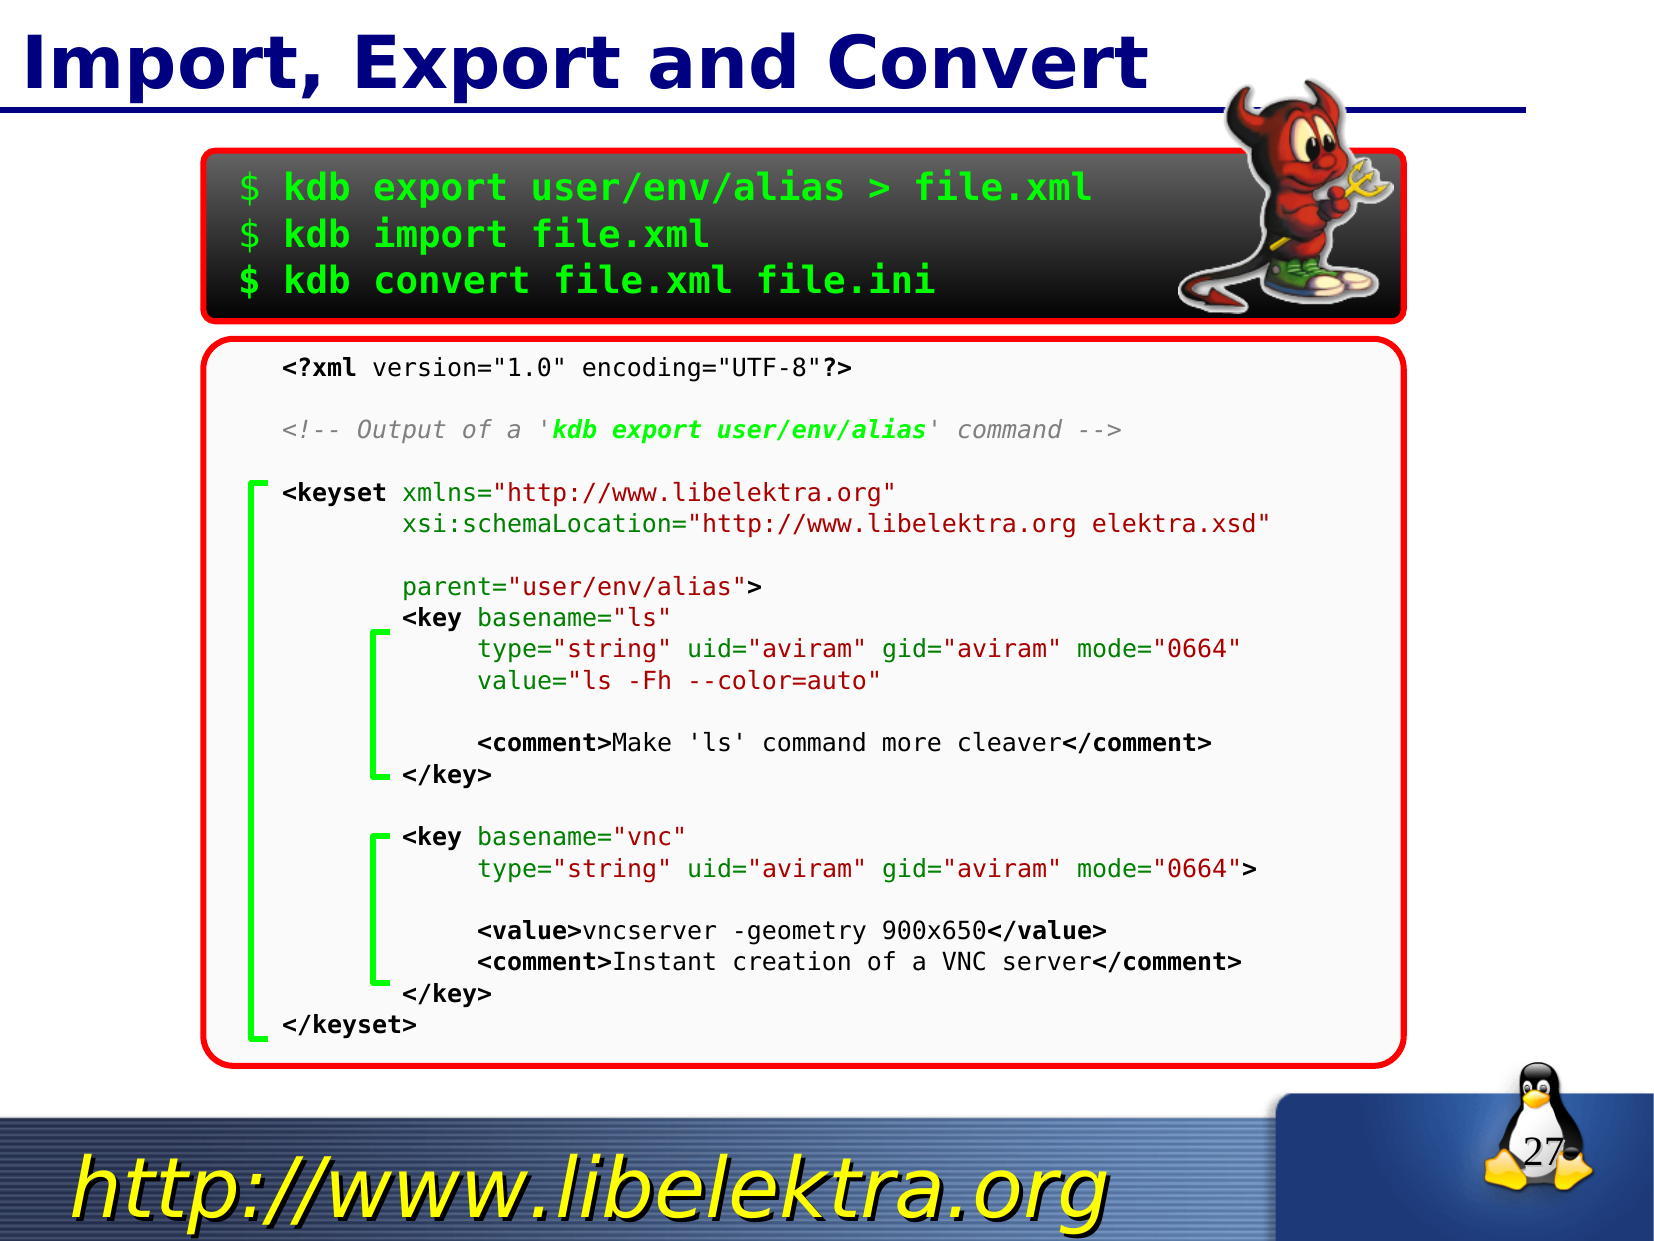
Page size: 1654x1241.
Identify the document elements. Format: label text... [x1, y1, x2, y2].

picture [0, 1061, 1654, 1241]
text_box <Nummer> [1370, 1122, 1566, 1178]
text_box Import, Export and Convert [21, 14, 1611, 111]
text_box [1184, 151, 1404, 322]
text_box [203, 150, 1178, 322]
text_box <?xml version="1.0" encoding="UTF-8"?> <!-- Output of a 'kdb export user/env/alias' command --> <keyset xmlns="http://www.libelektra.org" xsi:schemaLocation="http://www.libelektra.org elektra.xsd" parent="user/env/alias"> <key basename="ls" type="string" uid="aviram" gid="aviram" mode="0664" value="ls -Fh --color=auto" <comment>Make 'ls' command more cleaver</comment> </key> <key basename="vnc" type="string" uid="aviram" gid="aviram" mode="0664"> <value>vncserver -geometry 900x650</value> <comment>Instant creation of a VNC server</comment> </key> </keyset> [282, 350, 1376, 1038]
picture [1178, 77, 1394, 314]
text_box [203, 338, 1404, 1066]
text_box $ kdb export user/env/alias > file.xml $ kdb import file.xml $ kdb convert file.xml file.ini [238, 162, 1184, 331]
